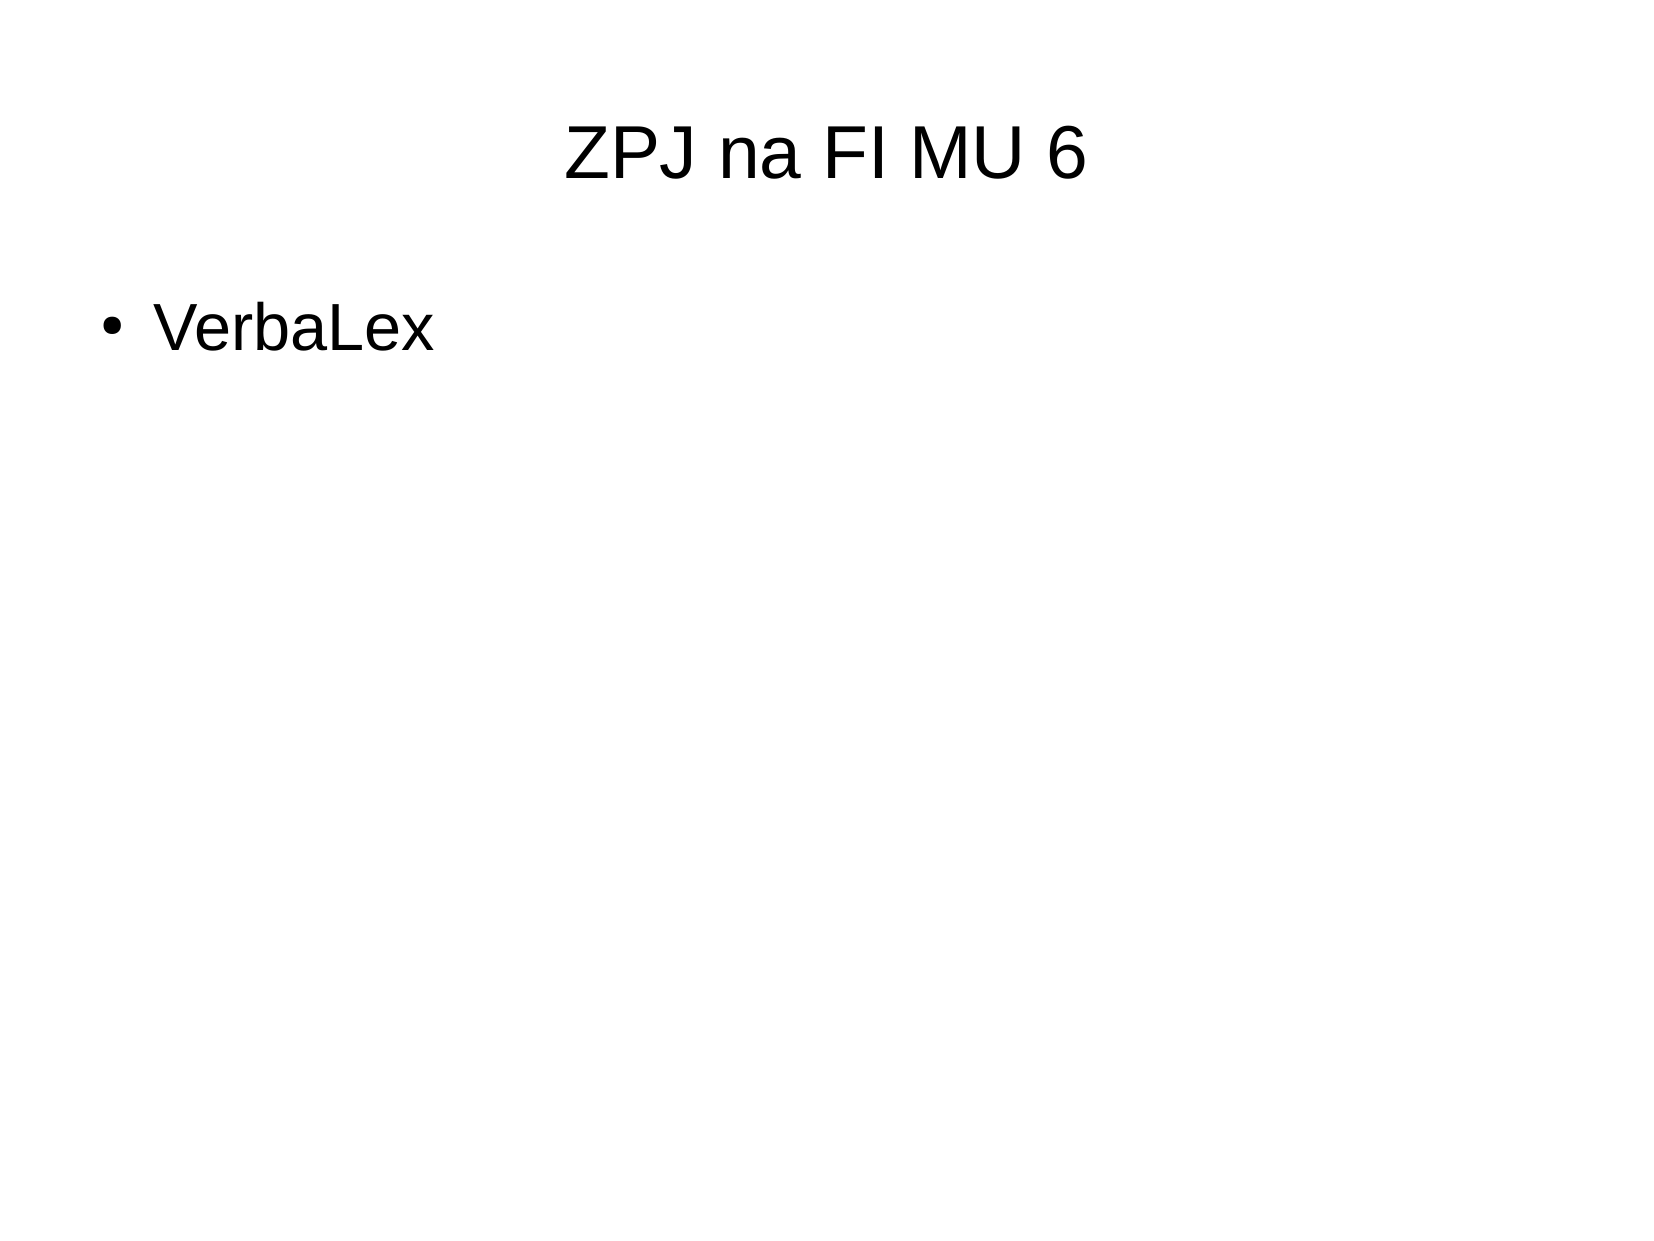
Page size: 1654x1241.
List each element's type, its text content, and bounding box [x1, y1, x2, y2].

title ZPJ na FI MU 6 [82, 49, 1571, 257]
list VerbaLex [82, 290, 1571, 1010]
